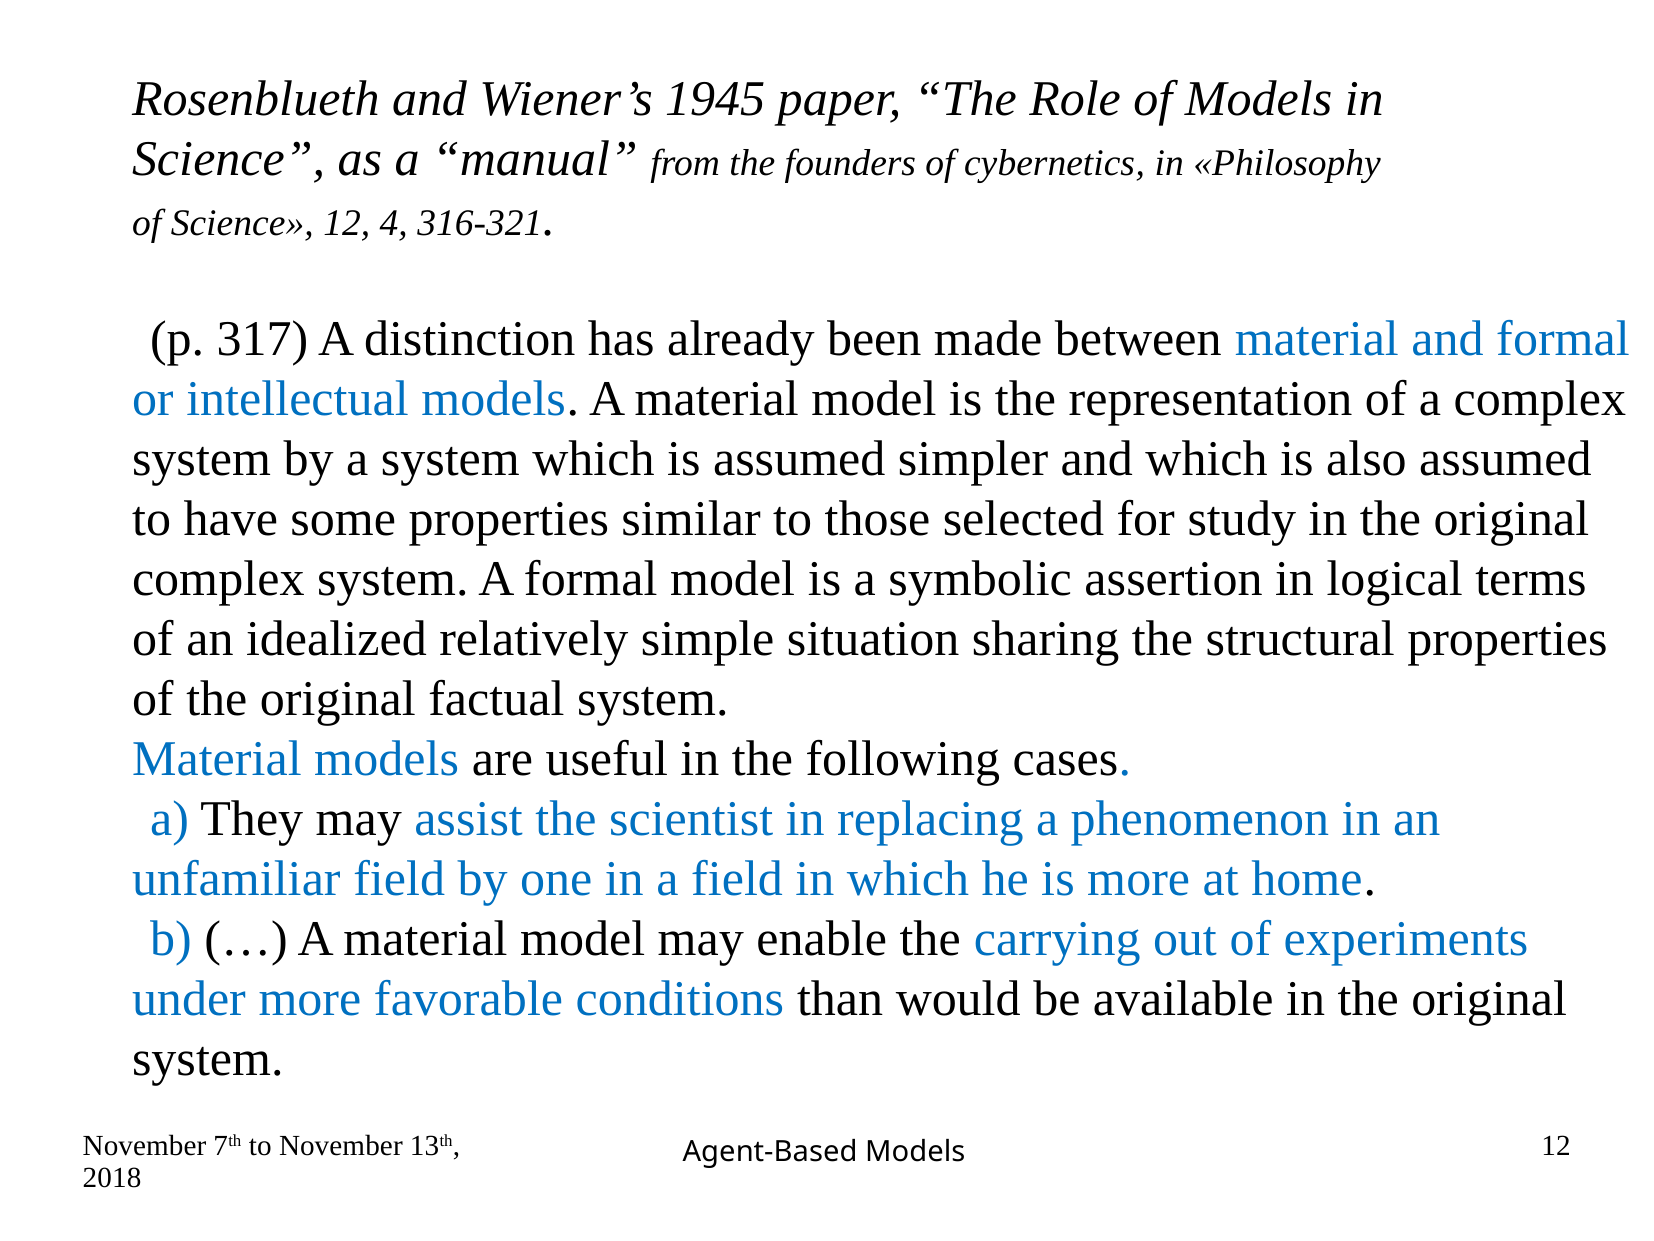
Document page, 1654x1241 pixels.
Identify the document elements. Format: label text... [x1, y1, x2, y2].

text_box Rosenblueth and Wiener’s 1945 paper, “The Role of Models in Science”, as a “manual” from the founders of cybernetics, in «Philosophy of Science», 12, 4, 316-321. (p. 317) A distinction has already been made between material and formal or intellectual models. A material model is the representation of a complex system by a system which is assumed simpler and which is also assumed to have some properties similar to those selected for study in the original complex system. A formal model is a symbolic assertion in logical terms of an idealized relatively simple situation sharing the structural properties of the original factual system. Material models are useful in the following cases. a) They may assist the scientist in replacing a phenomenon in an unfamiliar field by one in a field in which he is more at home. b) (…) A material model may enable the carrying out of experiments under more favorable conditions than would be available in the original system. [117, 58, 1654, 1094]
